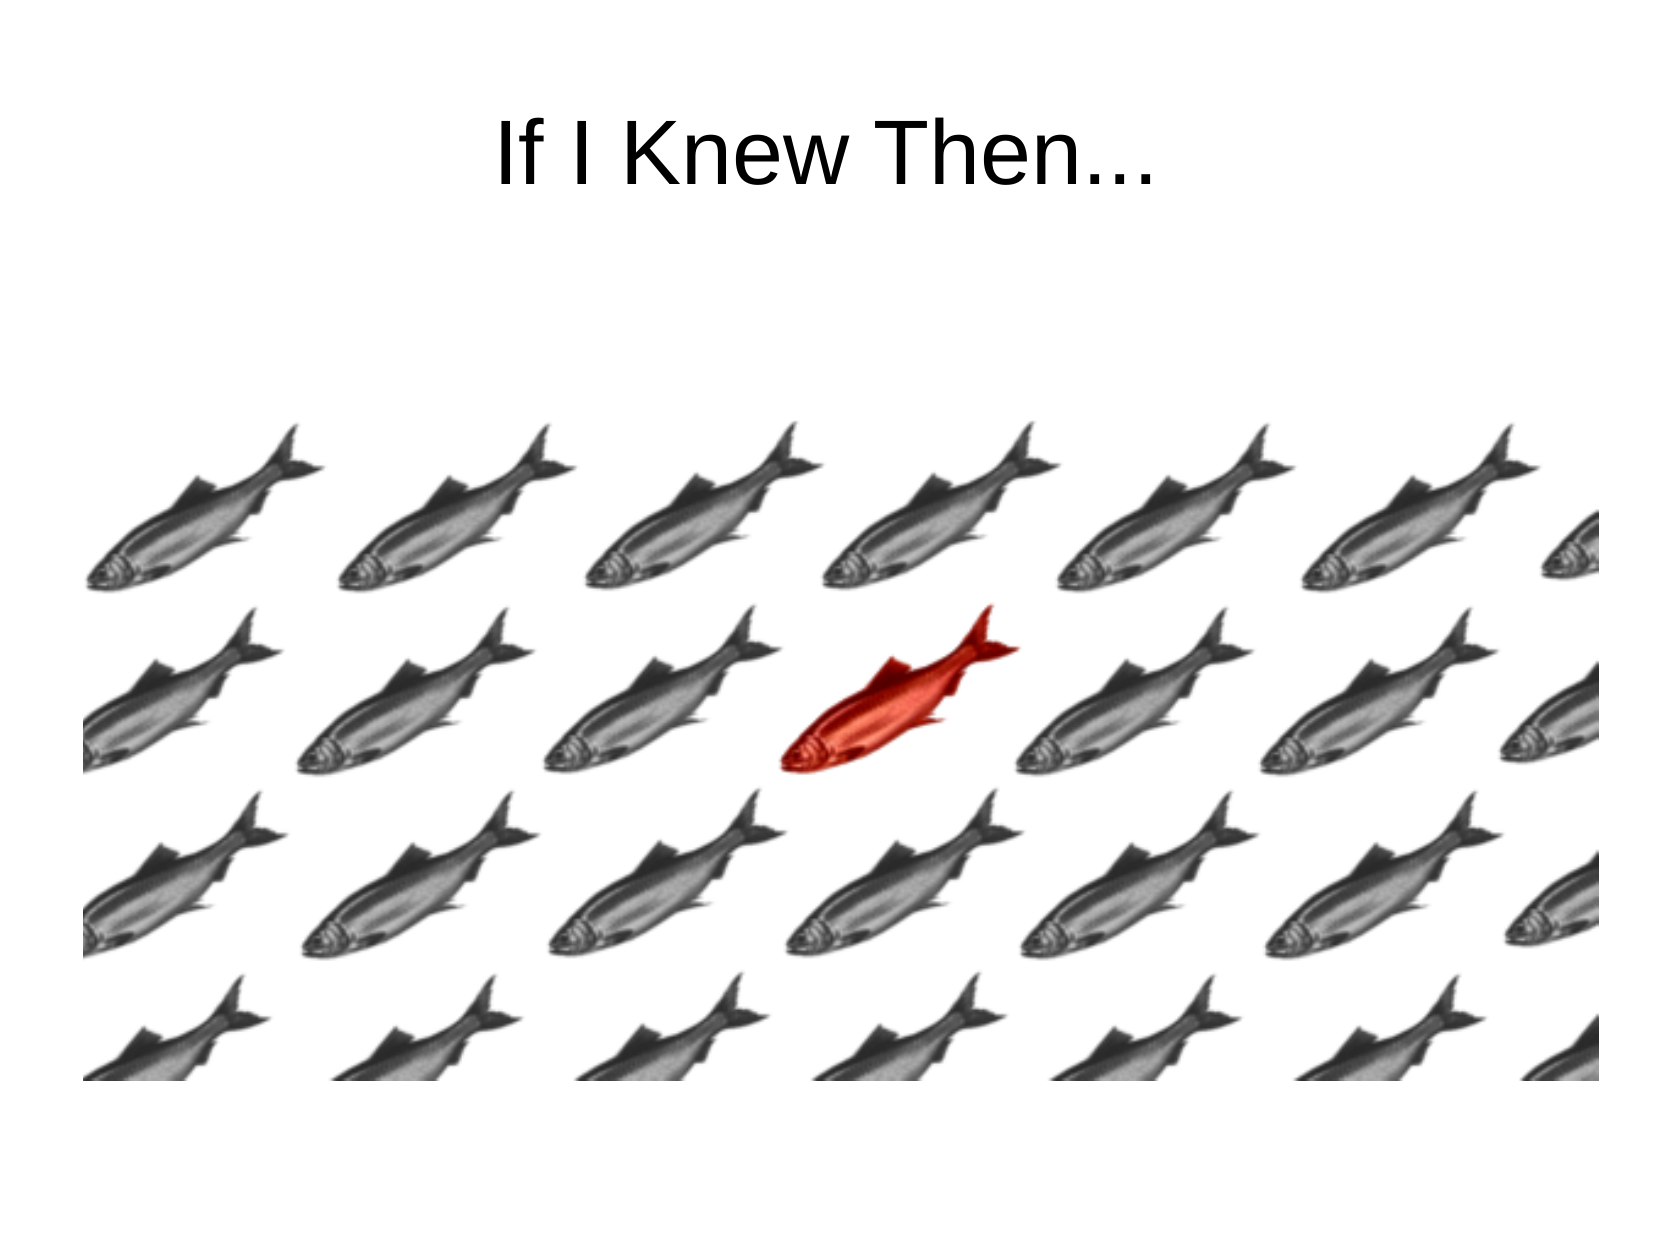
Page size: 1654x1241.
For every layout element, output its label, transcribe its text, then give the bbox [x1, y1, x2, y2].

title If I Knew Then... [82, 49, 1571, 257]
picture [83, 420, 1599, 1081]
